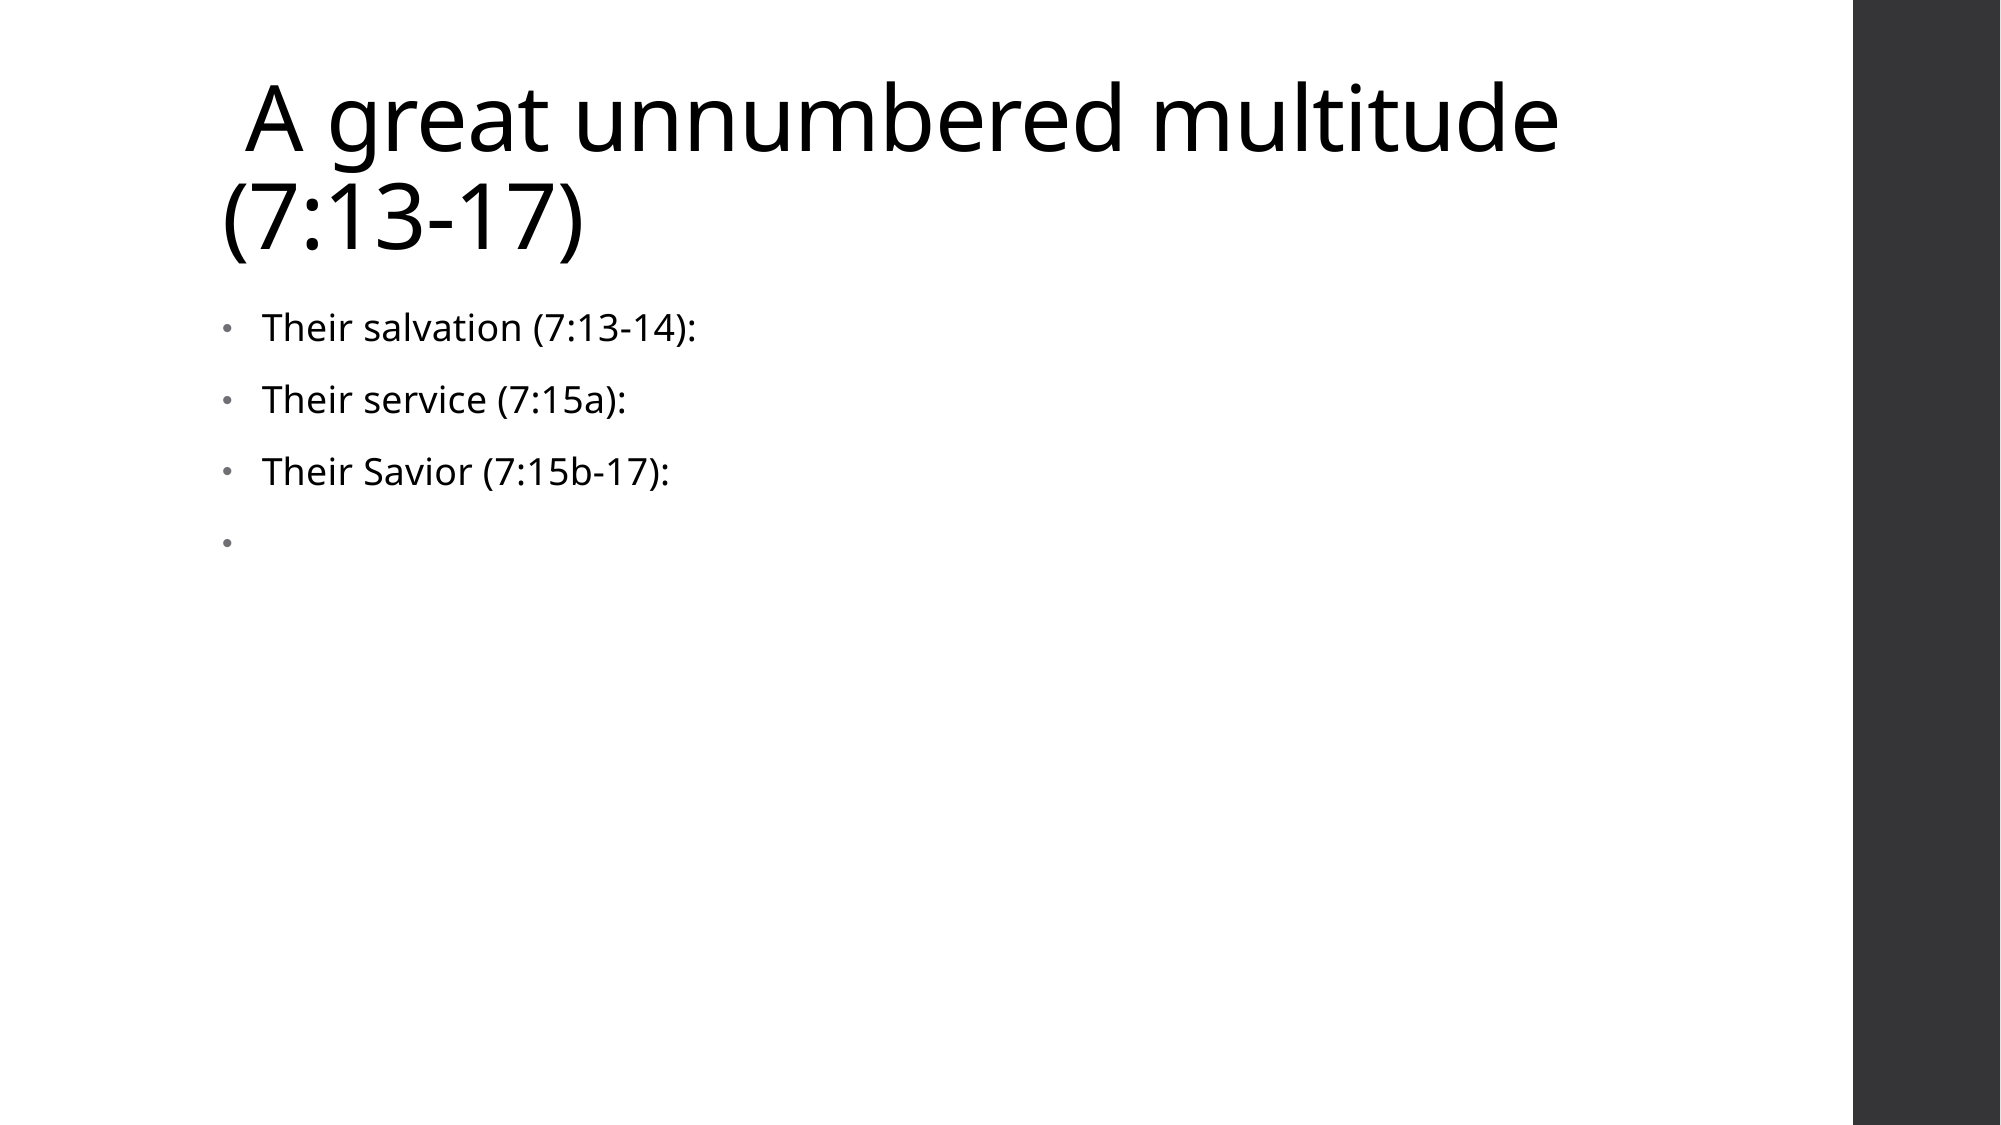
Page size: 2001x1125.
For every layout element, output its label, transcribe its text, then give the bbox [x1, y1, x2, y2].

list Their salvation (7:13-14): Their service (7:15a): Their Savior (7:15b-17): [206, 299, 1617, 1014]
title A great unnumbered multitude (7:13-17) [206, 60, 1797, 278]
